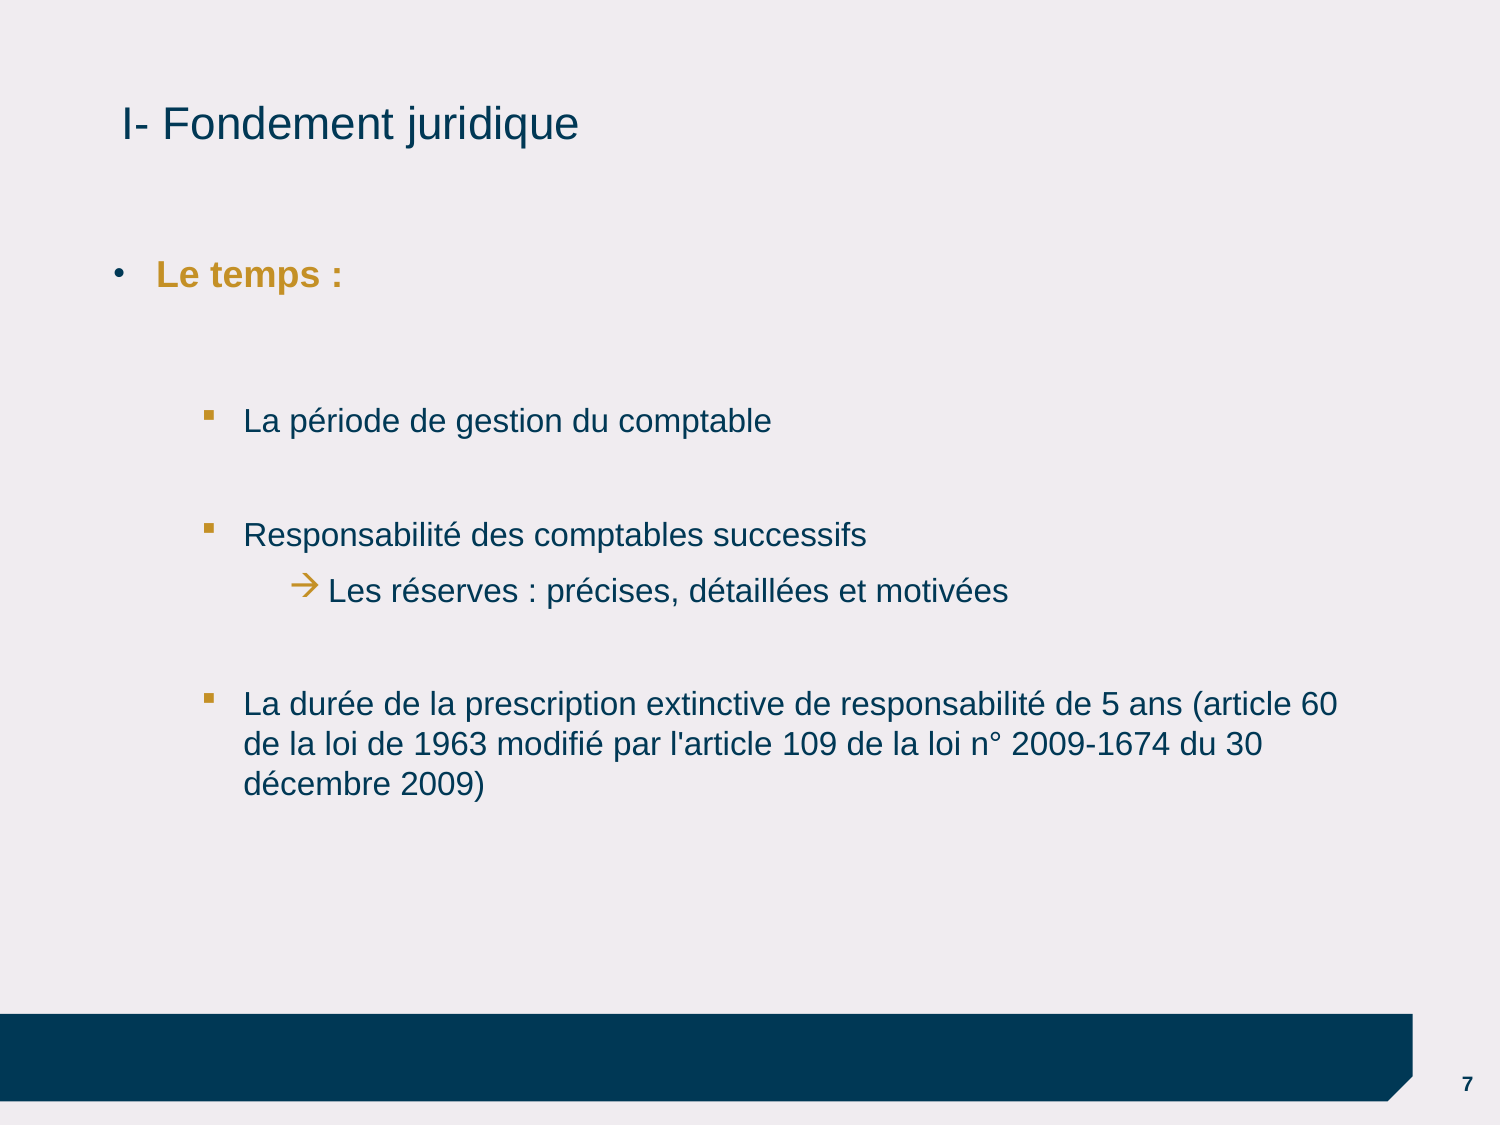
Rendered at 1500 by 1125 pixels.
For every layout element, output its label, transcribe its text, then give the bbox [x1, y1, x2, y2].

list Le temps : La période de gestion du comptable Responsabilité des comptables successifs Les réserves : précises, détaillées et motivées La durée de la prescription extinctive de responsabilité de 5 ans (article 60 de la loi de 1963 modifié par l'article 109 de la loi n° 2009-1674 du 30 décembre 2009) [112, 249, 1369, 883]
title I- Fondement juridique [121, 68, 1438, 180]
